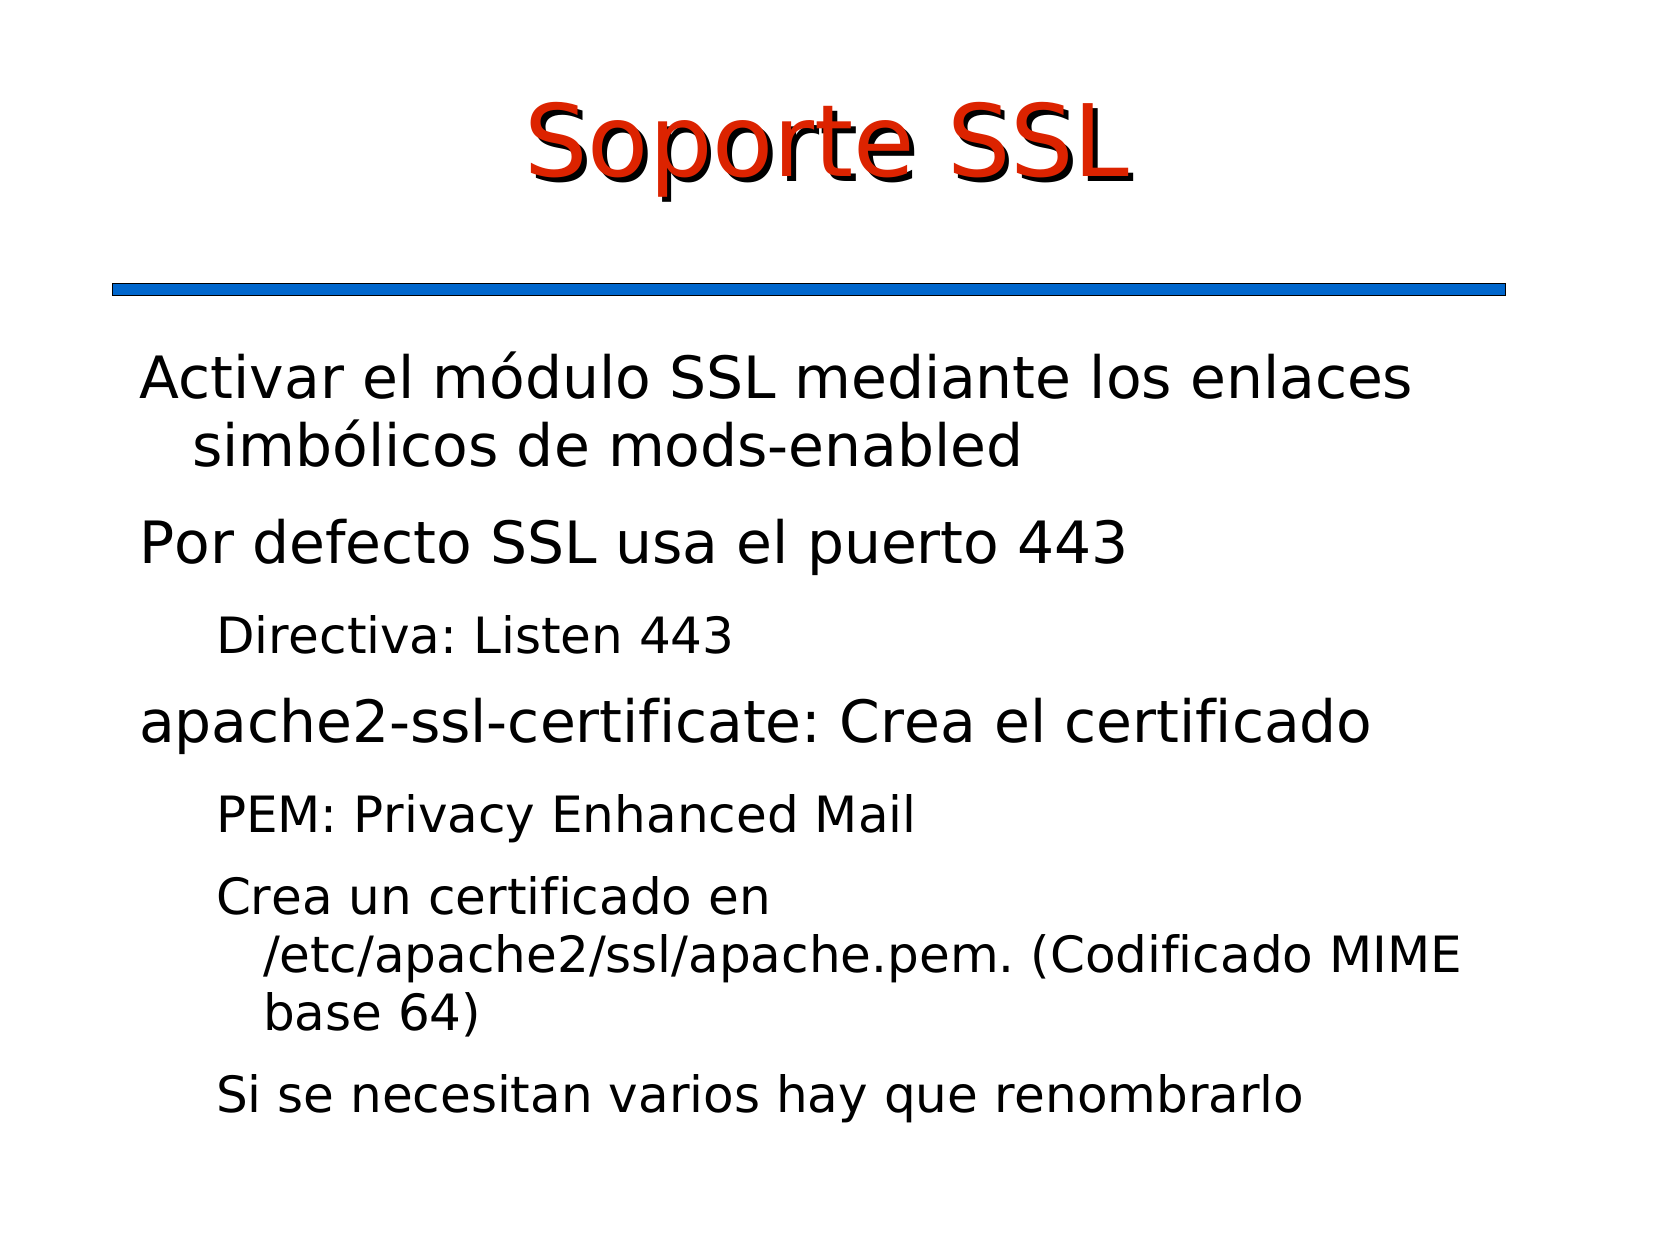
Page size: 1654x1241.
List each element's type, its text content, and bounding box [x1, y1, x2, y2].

title Soporte SSL [121, 37, 1534, 246]
list Activar el módulo SSL mediante los enlaces simbólicos de mods-enabled Por defecto SSL usa el puerto 443 Directiva: Listen 443 apache2-ssl-certificate: Crea el certificado PEM: Privacy Enhanced Mail Crea un certificado en /etc/apache2/ssl/apache.pem. (Codificado MIME base 64) Si se necesitan varios hay que renombrarlo [121, 344, 1534, 1127]
